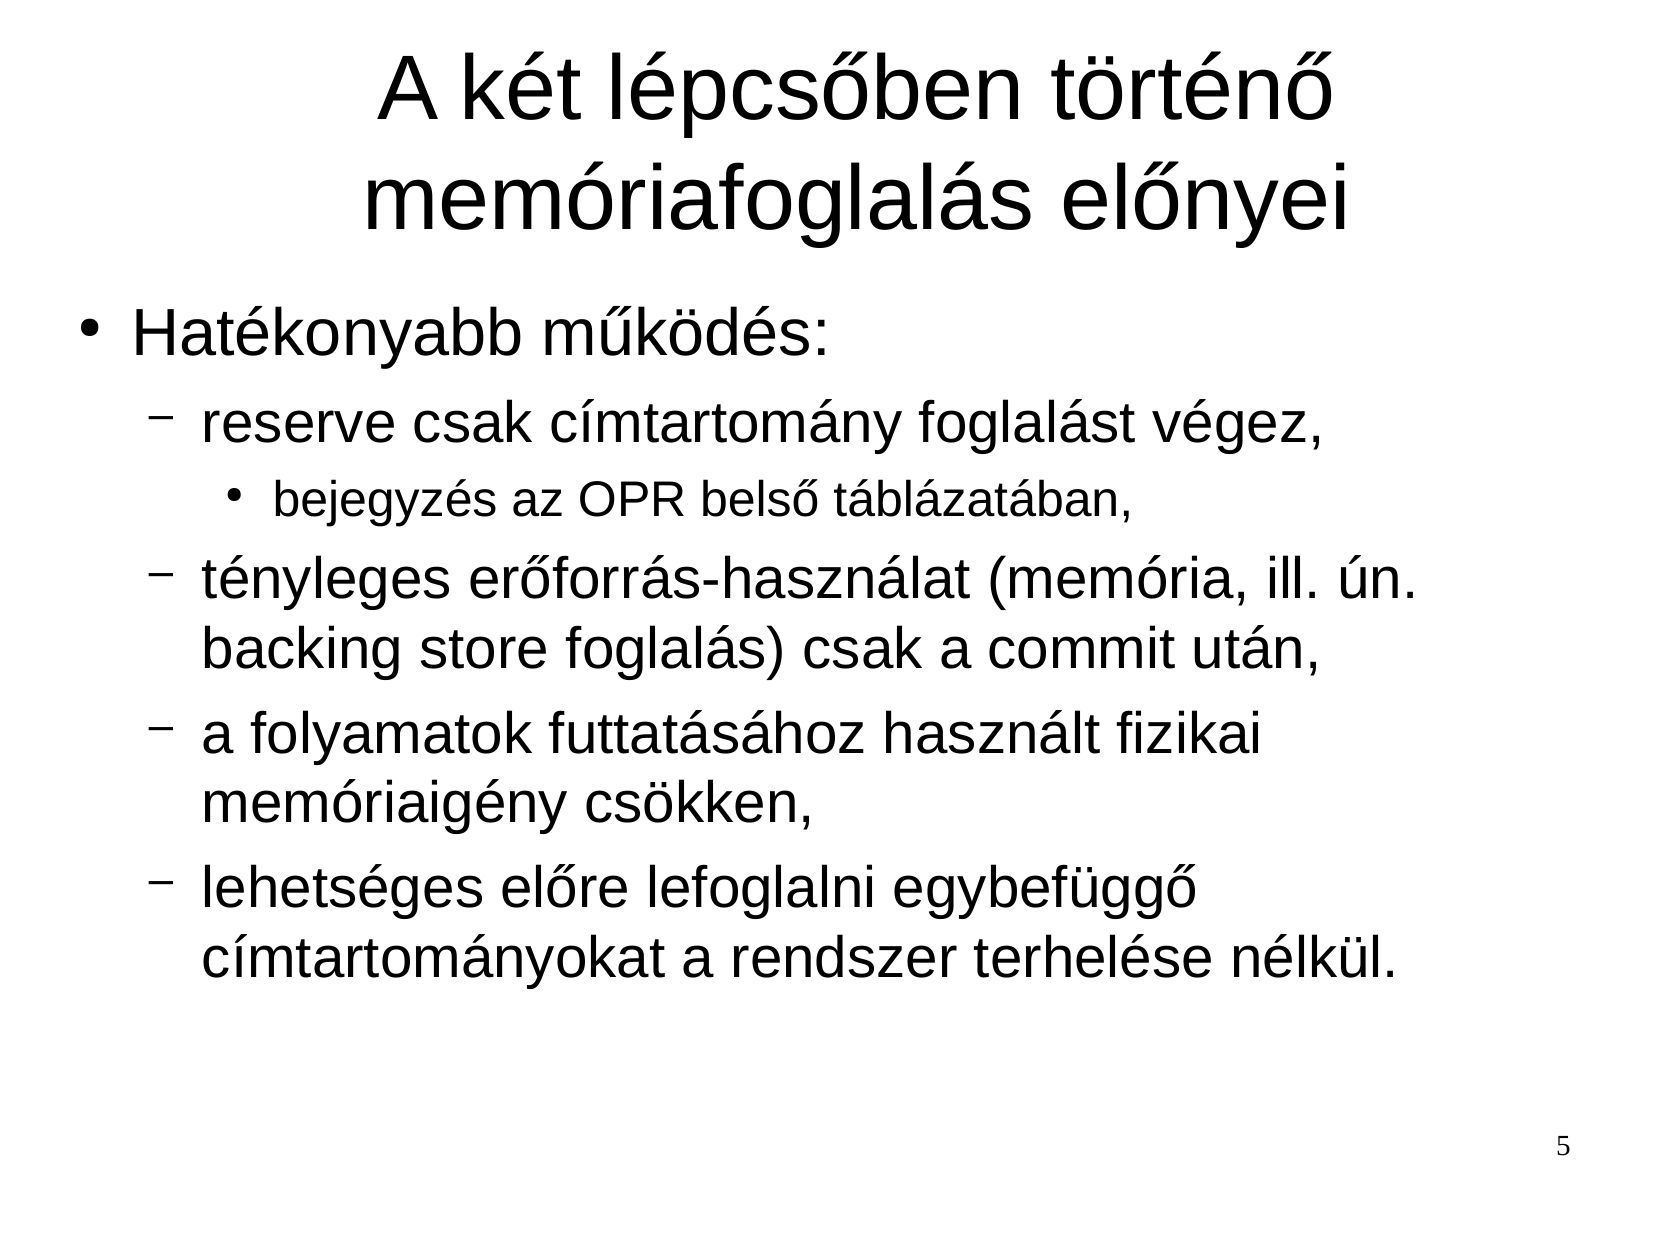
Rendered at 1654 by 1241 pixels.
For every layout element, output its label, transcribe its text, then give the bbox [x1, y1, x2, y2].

list Hatékonyabb működés: reserve csak címtartomány foglalást végez, bejegyzés az OPR belső táblázatában, tényleges erőforrás-használat (memória, ill. ún. backing store foglalás) csak a commit után, a folyamatok futtatásához használt fizikai memóriaigény csökken, lehetséges előre lefoglalni egybefüggő címtartományokat a rendszer terhelése nélkül. [45, 281, 1609, 1206]
title A két lépcsőben történő memóriafoglalás előnyei [136, 34, 1543, 241]
